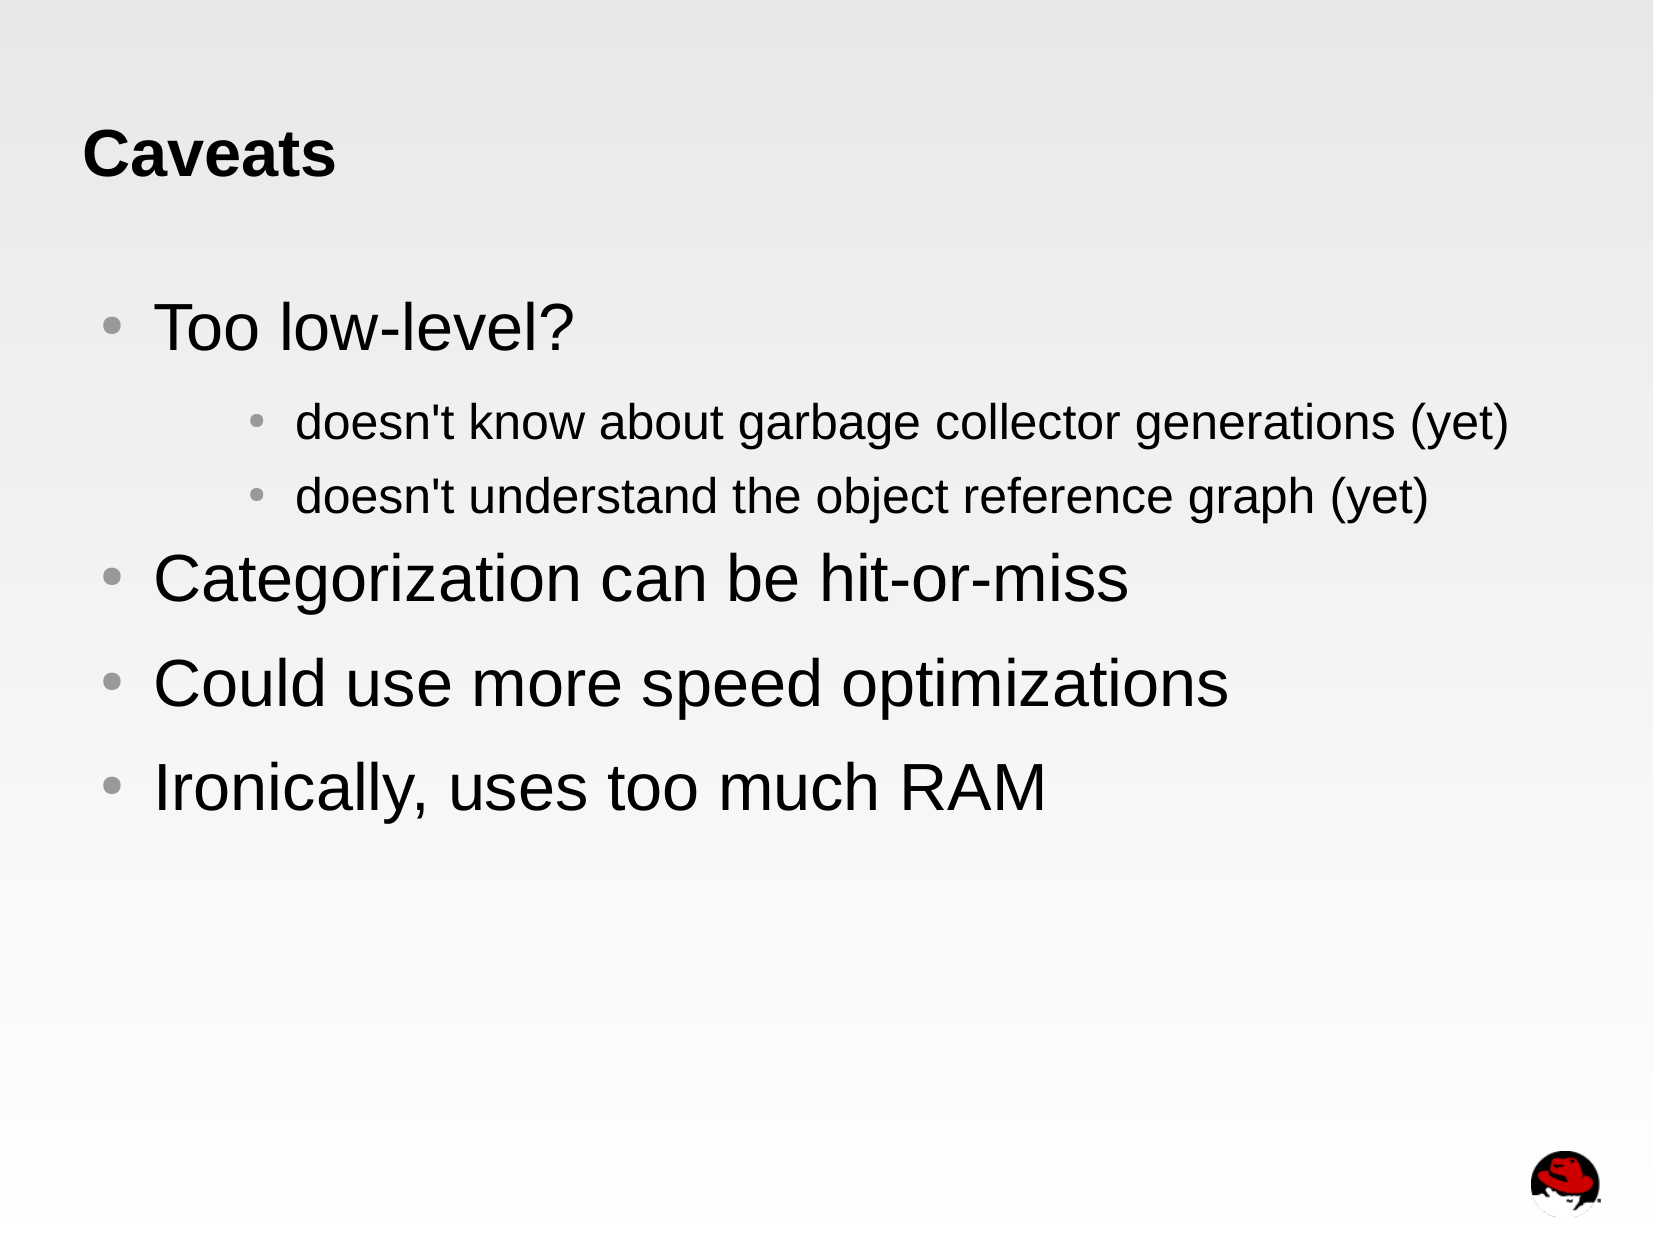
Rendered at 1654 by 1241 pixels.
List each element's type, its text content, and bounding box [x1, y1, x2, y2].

list Too low-level? doesn't know about garbage collector generations (yet) doesn't understand the object reference graph (yet) Categorization can be hit-or-miss Could use more speed optimizations Ironically, uses too much RAM [82, 290, 1571, 1095]
title Caveats [82, 56, 1571, 250]
picture [0, 0, 1654, 1241]
